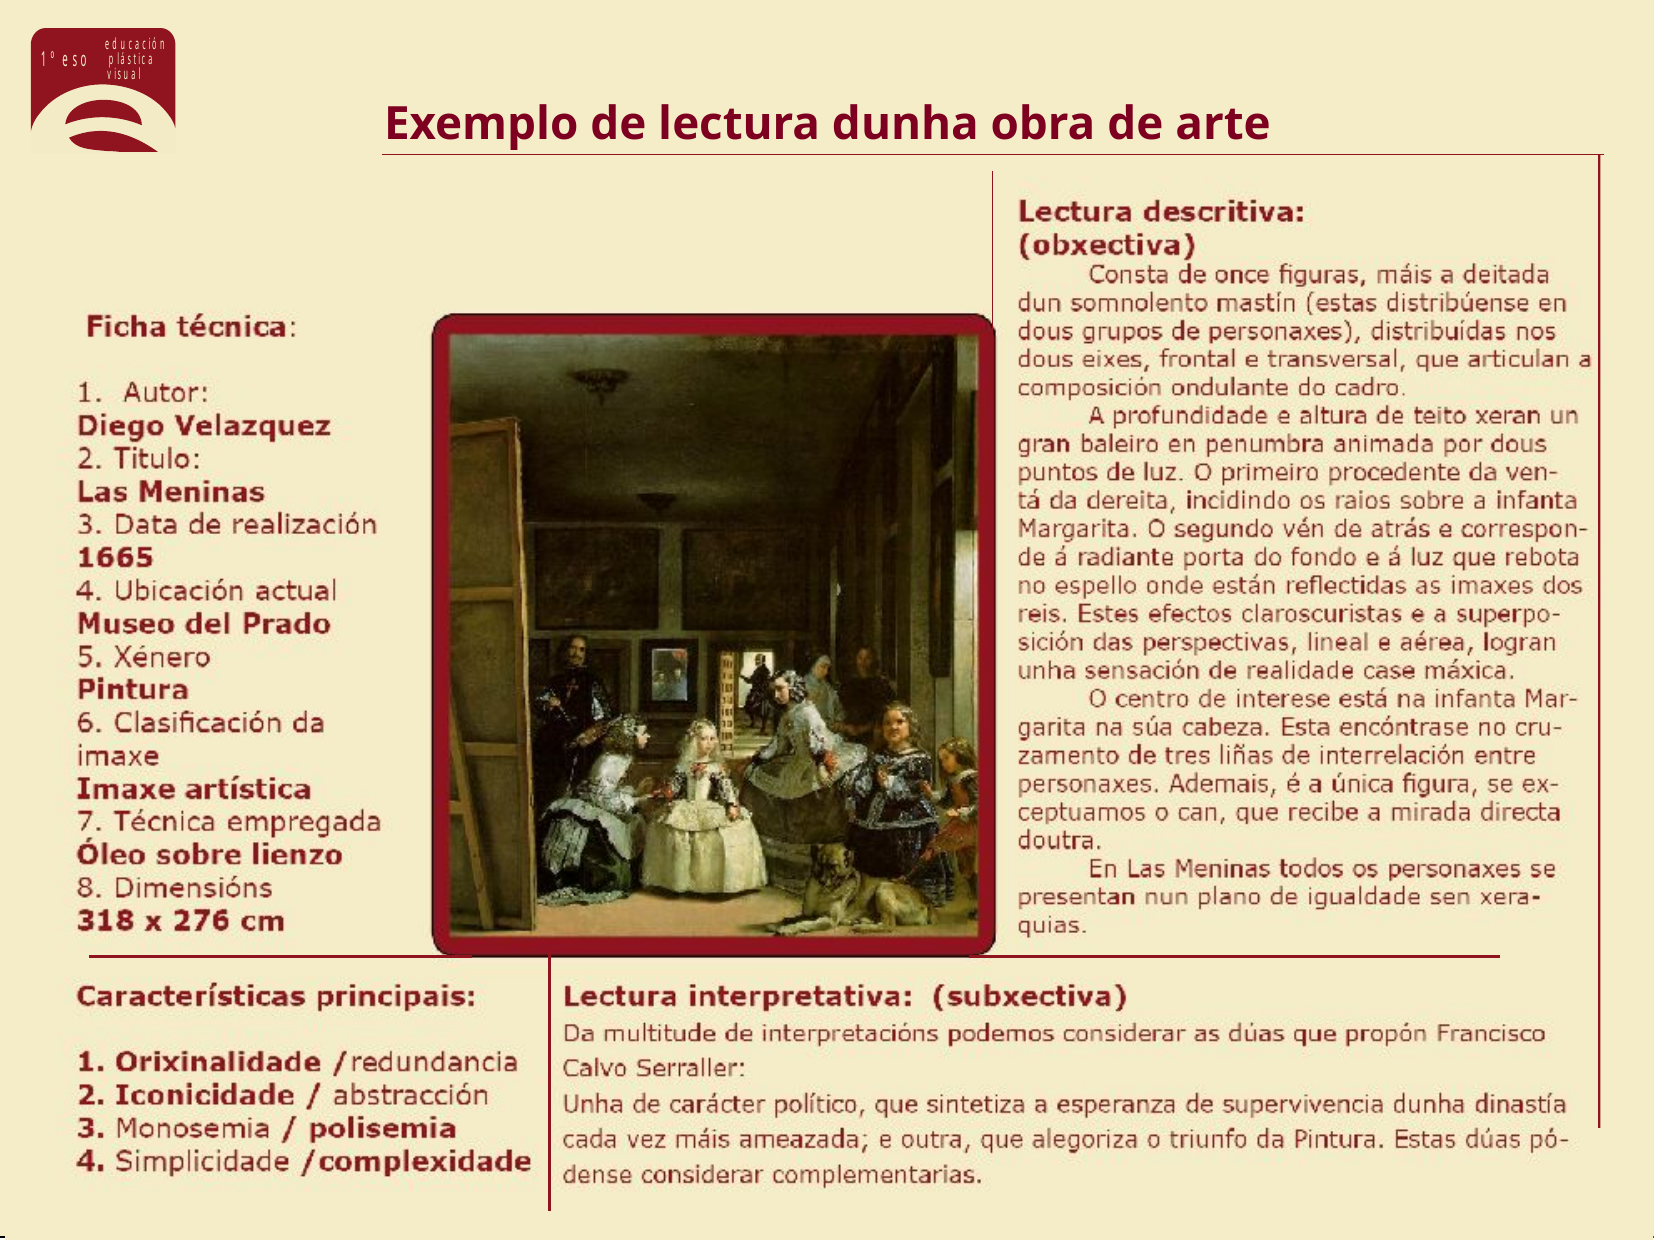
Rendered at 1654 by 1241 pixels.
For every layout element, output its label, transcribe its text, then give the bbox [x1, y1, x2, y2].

title Exemplo de lectura dunha obra de arte [178, 41, 1630, 130]
picture [0, 0, 1654, 1241]
subtitle [76, 274, 1565, 1093]
